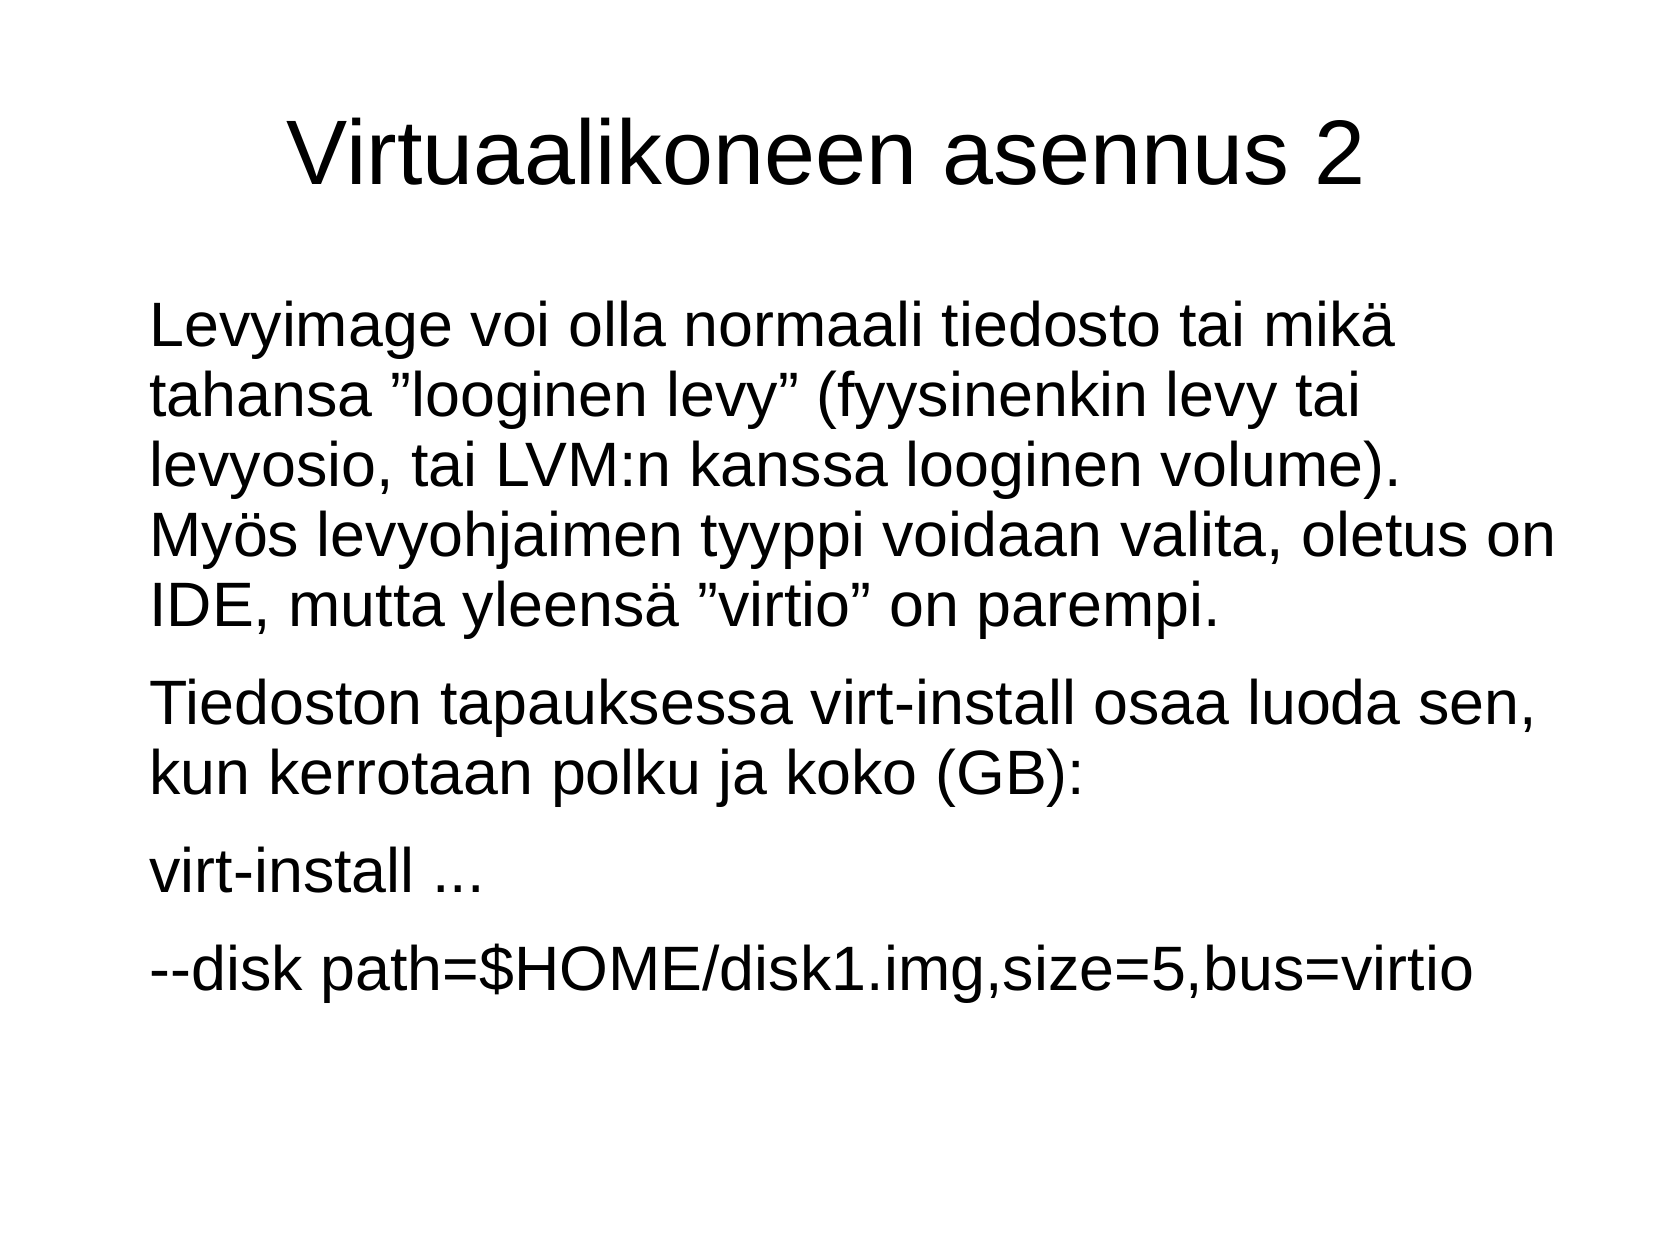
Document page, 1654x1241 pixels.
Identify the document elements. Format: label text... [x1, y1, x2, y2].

list Levyimage voi olla normaali tiedosto tai mikä tahansa ”looginen levy” (fyysinenkin levy tai levyosio, tai LVM:n kanssa looginen volume). Myös levyohjaimen tyyppi voidaan valita, oletus on IDE, mutta yleensä ”virtio” on parempi. Tiedoston tapauksessa virt-install osaa luoda sen, kun kerrotaan polku ja koko (GB): virt-install ... --disk path=$HOME/disk1.img,size=5,bus=virtio [82, 290, 1571, 1010]
title Virtuaalikoneen asennus 2 [82, 49, 1571, 257]
